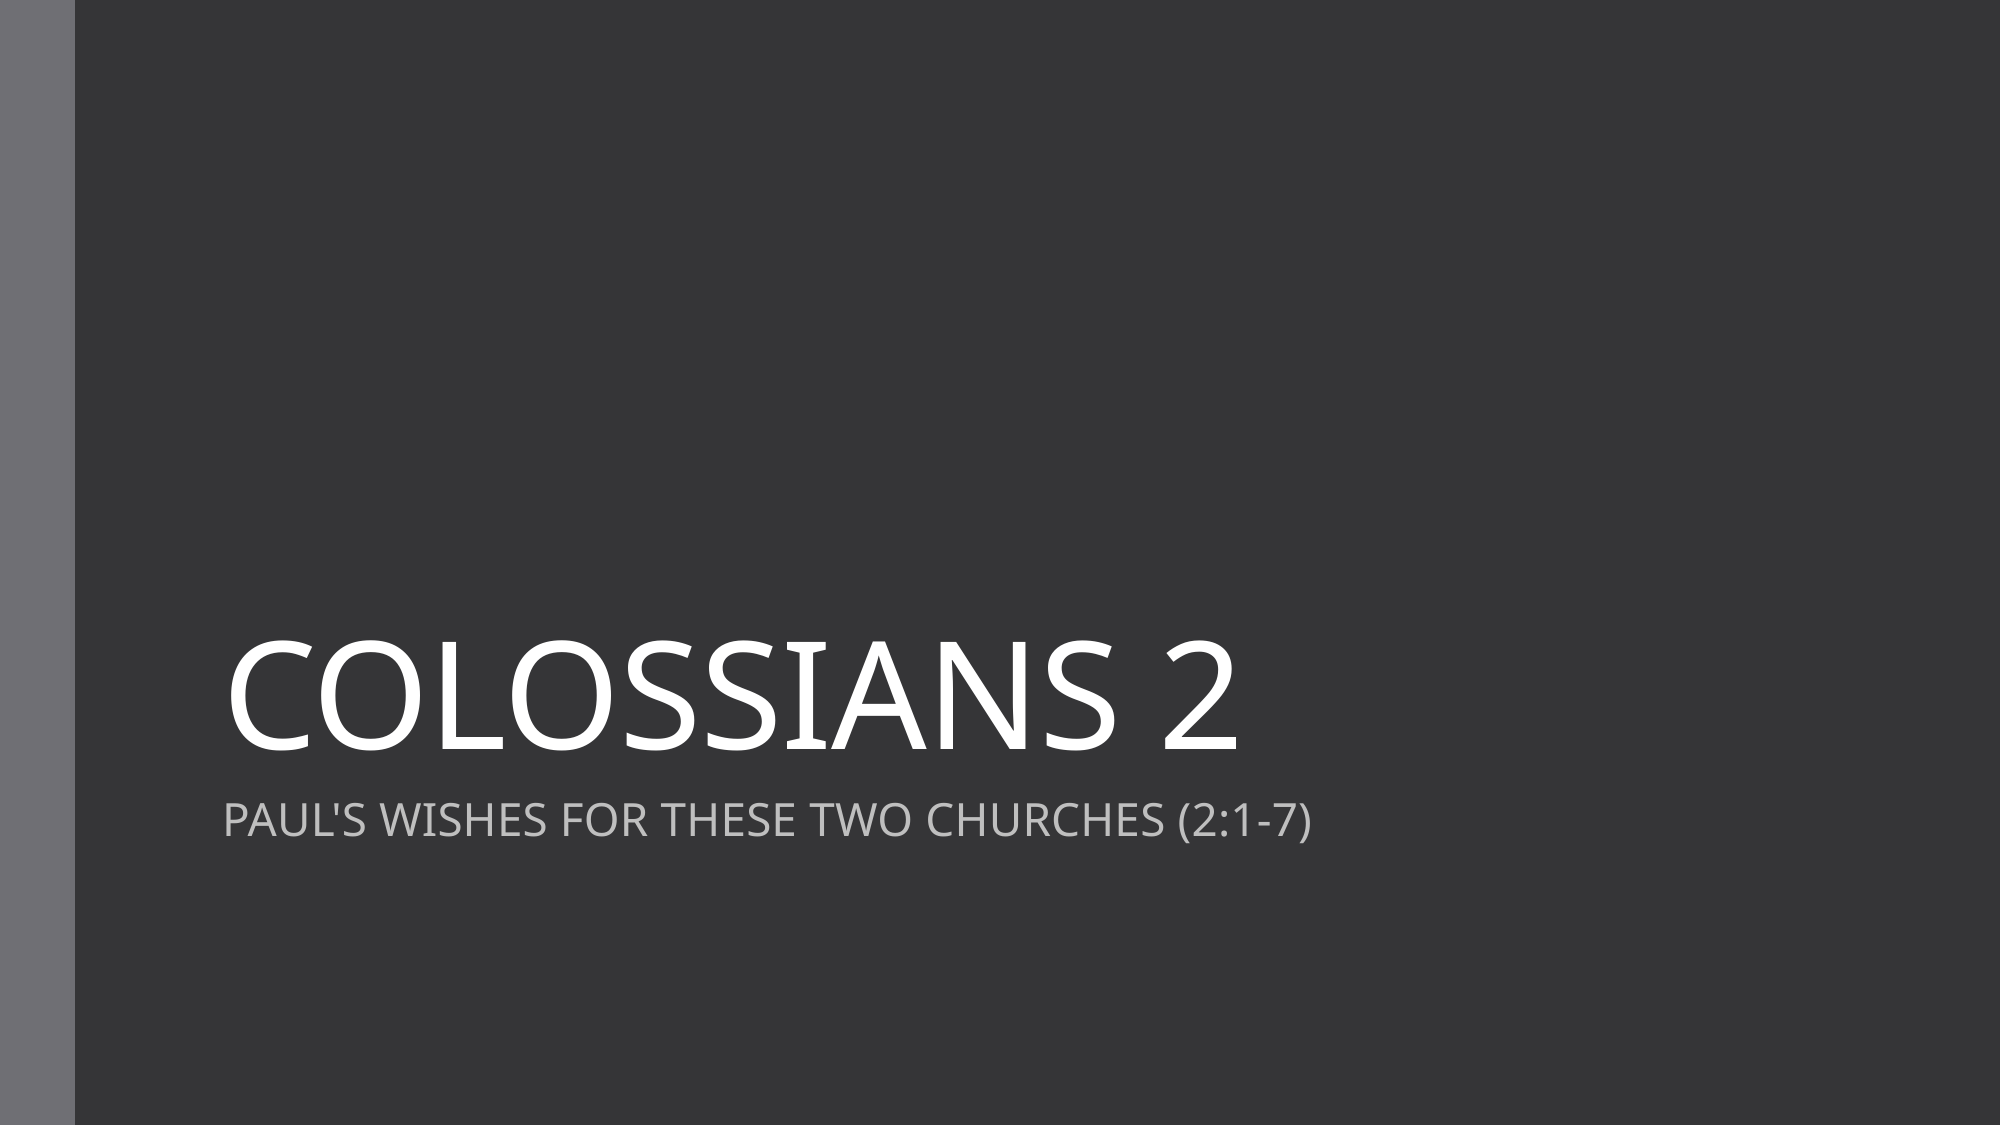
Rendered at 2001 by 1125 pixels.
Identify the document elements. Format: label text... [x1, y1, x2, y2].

subtitle PAUL'S WISHES FOR THESE TWO CHURCHES (2:1-7) [206, 787, 1752, 1066]
title COLOSSIANS 2 [206, 124, 1752, 787]
